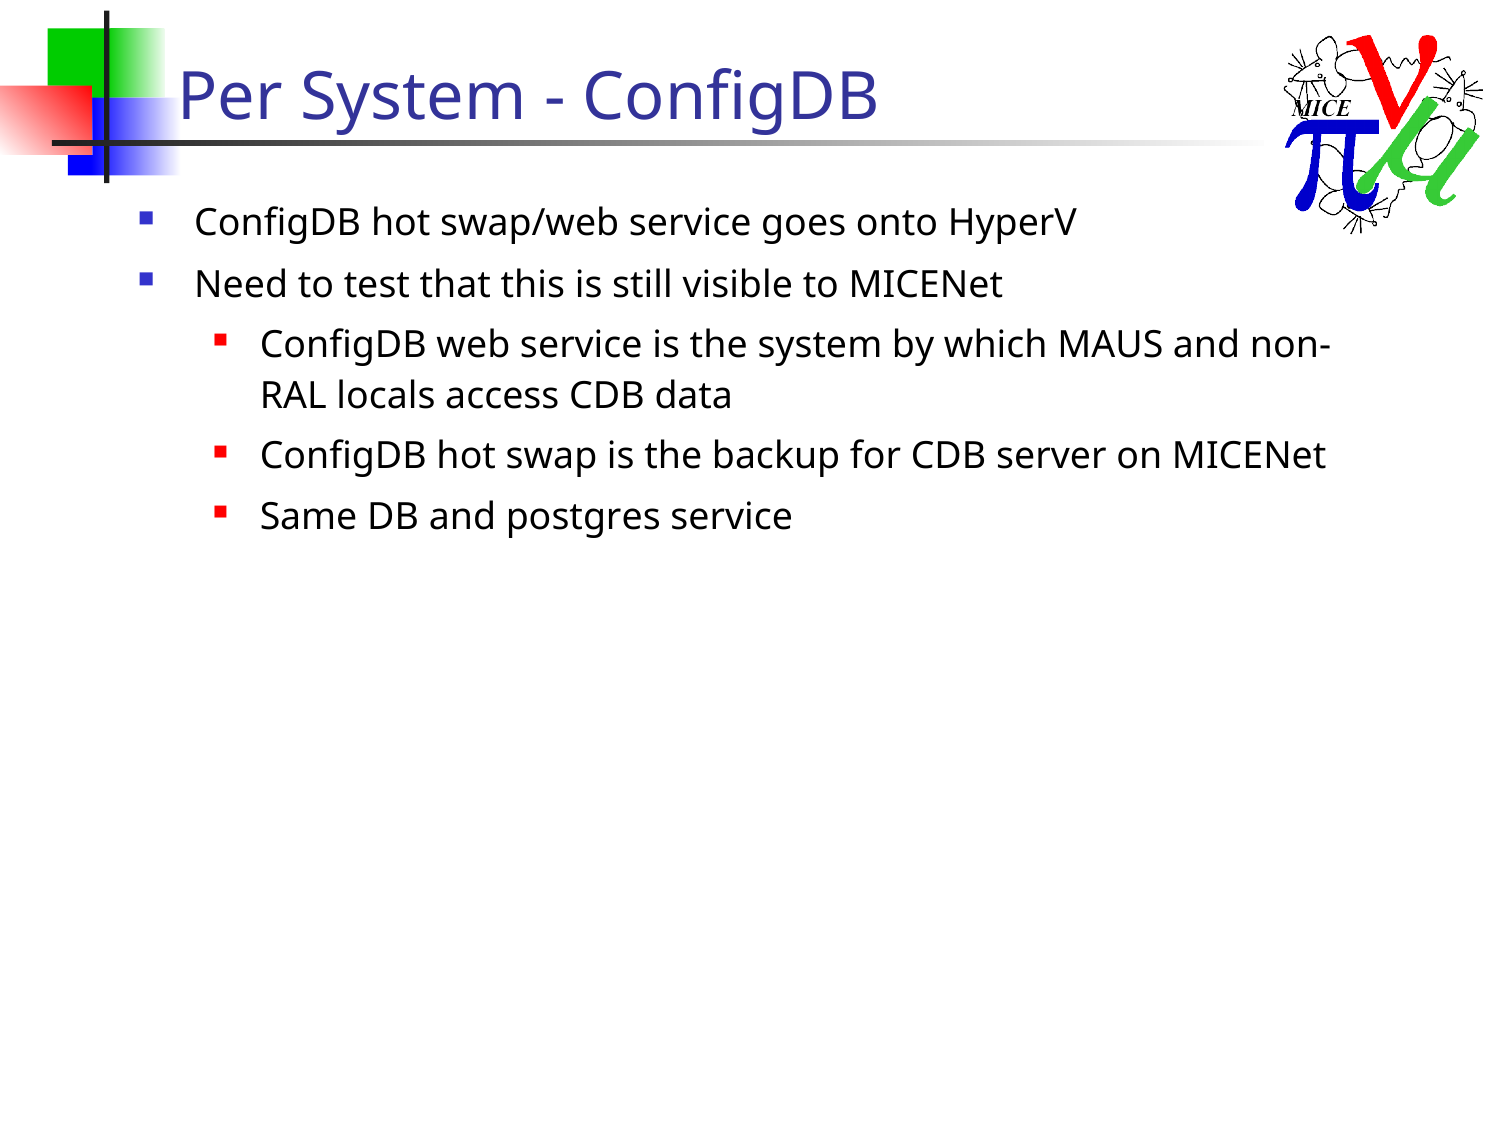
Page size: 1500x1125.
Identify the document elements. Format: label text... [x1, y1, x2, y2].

picture [1399, 5, 1500, 251]
title Per System - ConfigDB [162, 0, 1441, 188]
list ConfigDB hot swap/web service goes onto HyperV Need to test that this is still visible to MICENet ConfigDB web service is the system by which MAUS and non-RAL locals access CDB data ConfigDB hot swap is the backup for CDB server on MICENet Same DB and postgres service [123, 188, 1399, 576]
